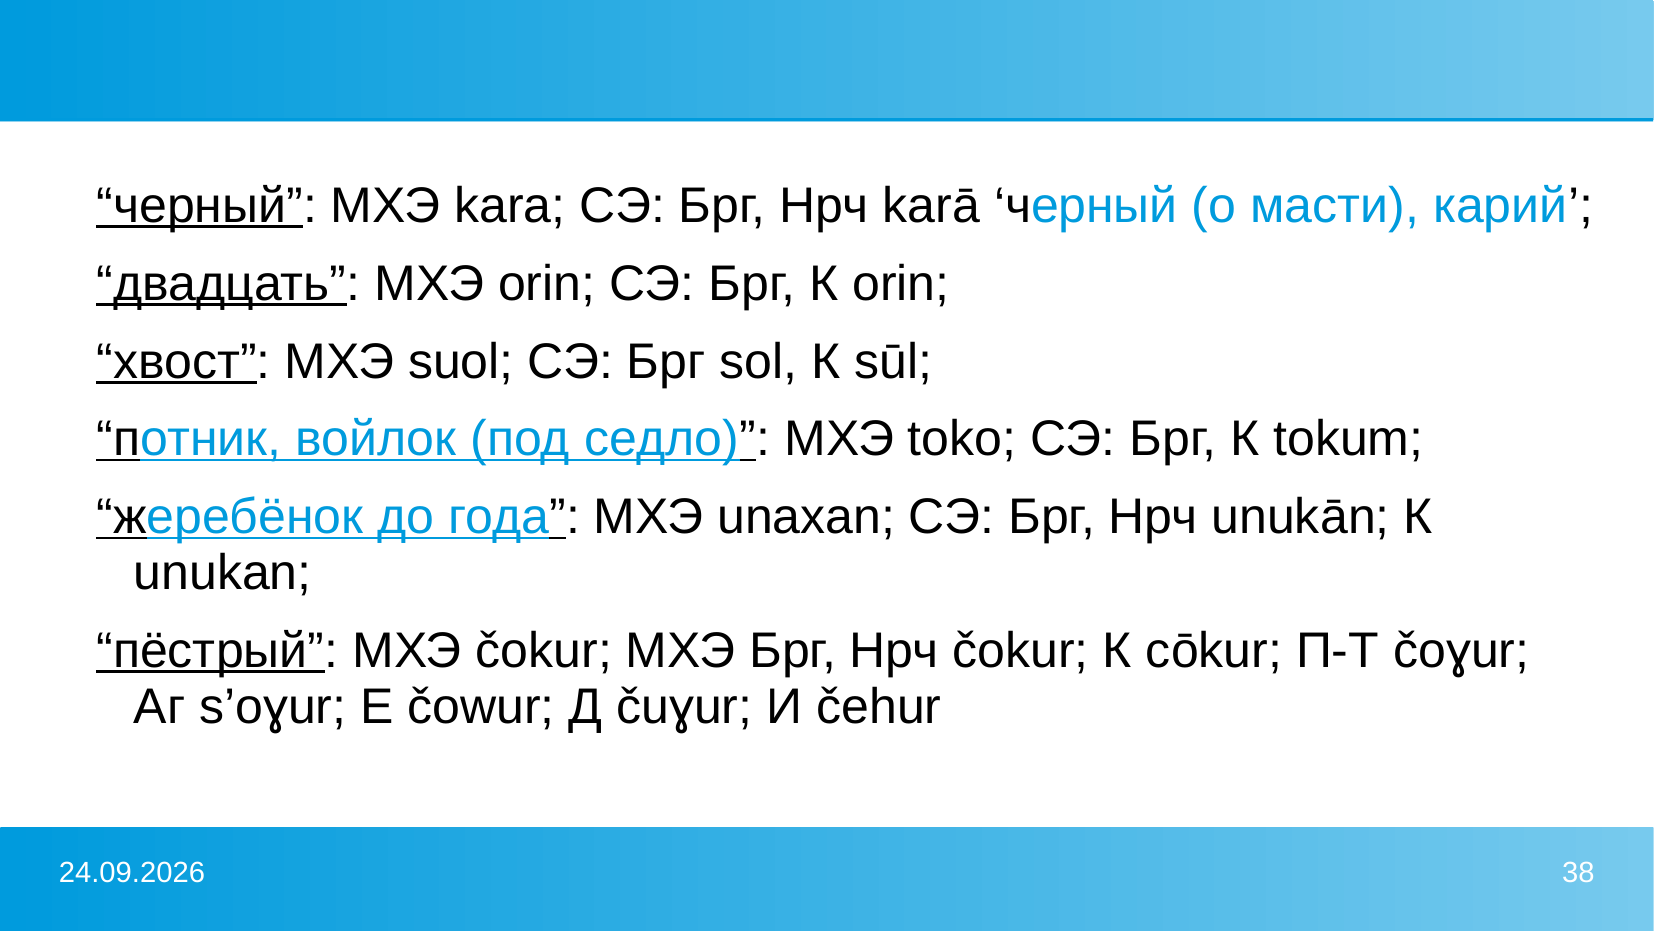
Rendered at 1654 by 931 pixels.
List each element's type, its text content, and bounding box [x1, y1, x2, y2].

list “черный”: МХЭ kara; СЭ: Брг, Нрч karā ‘черный (о масти), карий’; “двадцать”: МХЭ orin; СЭ: Брг, К orin; “хвост”: МХЭ suol; СЭ: Брг sol, К sūl; “потник, войлок (под седло)”: МХЭ toko; СЭ: Брг, К tokum; “жеребёнок до года”: МХЭ unaxan; СЭ: Брг, Нрч unukān; К unukan; “пёстрый”: МХЭ čokur; МХЭ Брг, Нрч čokur; К cōkur; П-Т čoɣur; Аг s’oɣur; Е čowur; Д čuɣur; И čehur [59, 177, 1595, 768]
